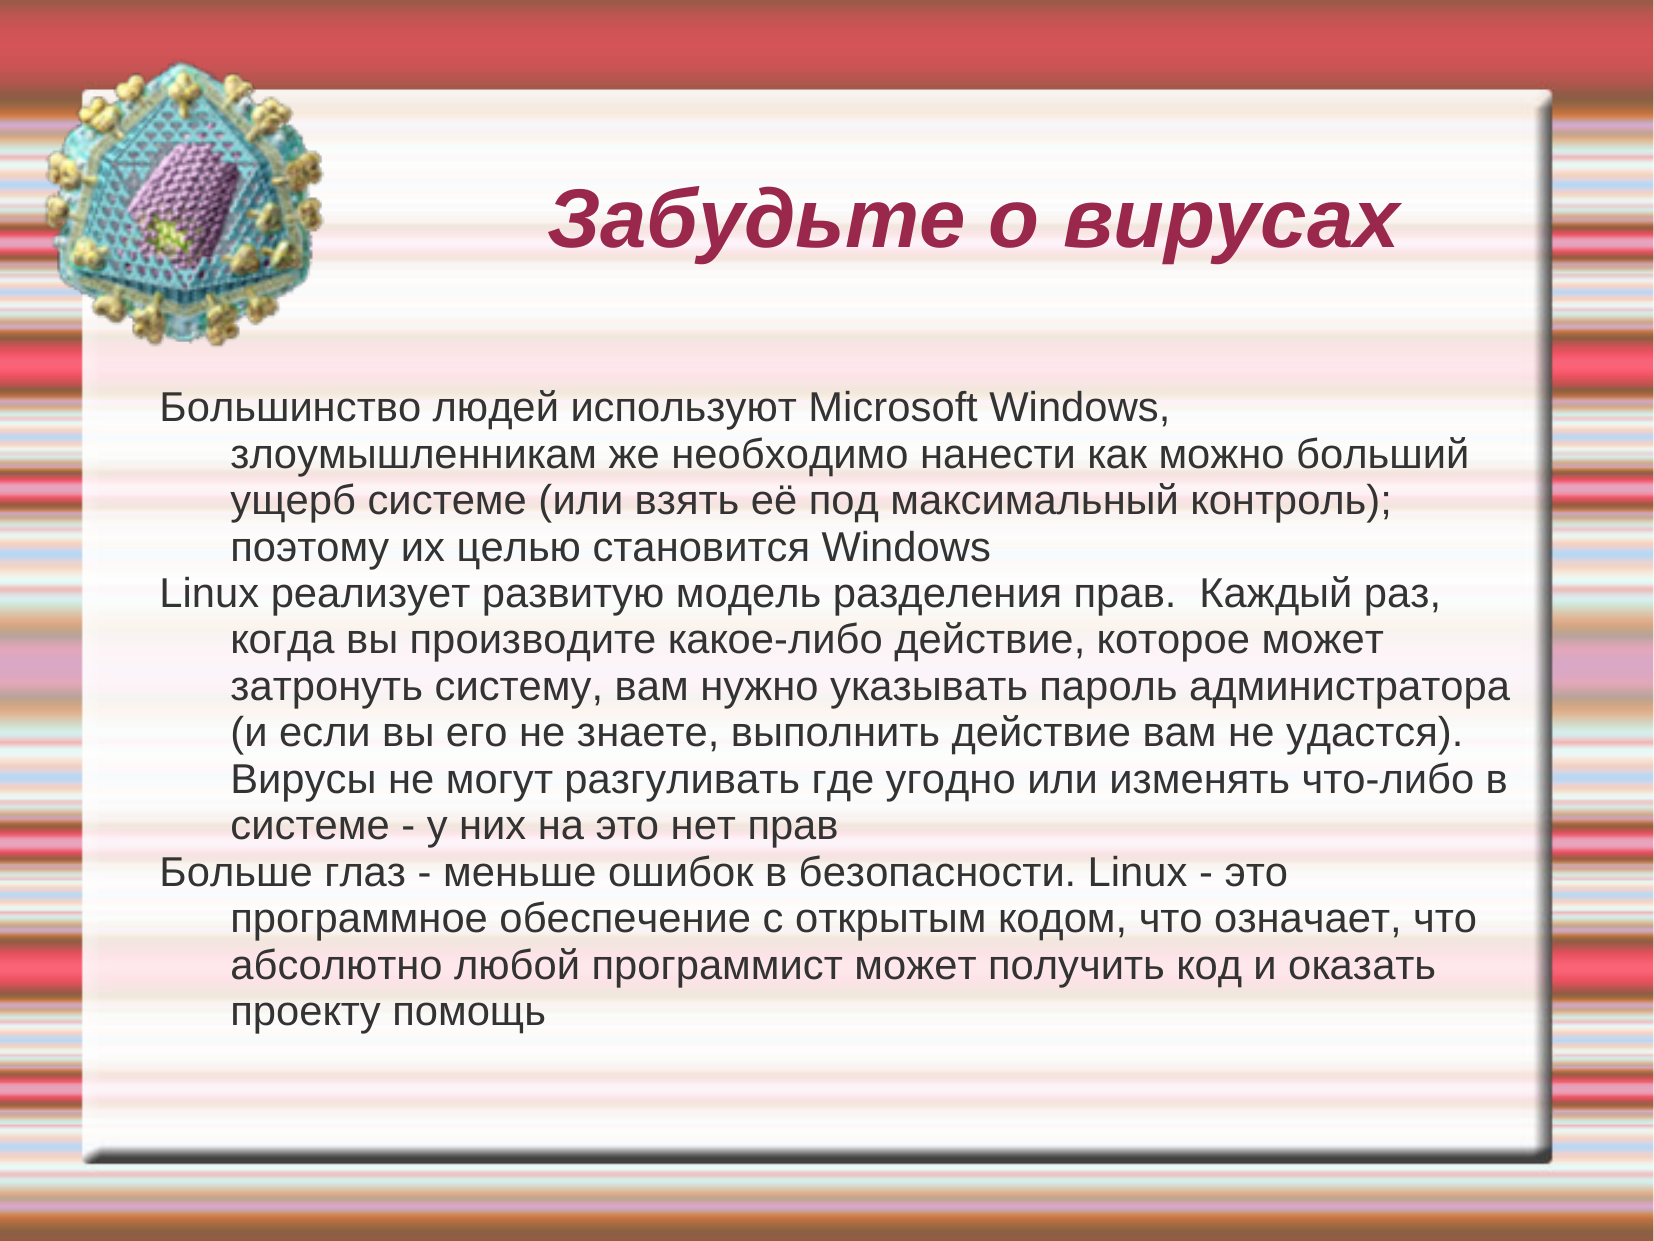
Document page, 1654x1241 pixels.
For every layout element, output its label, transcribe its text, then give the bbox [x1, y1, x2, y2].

picture [0, 0, 1654, 1241]
title Забудьте о вирусах [413, 114, 1534, 322]
list Большинство людей используют Microsoft Windows, злоумышленникам же необходимо нанести как можно больший ущерб системе (или взять её под максимальный контроль); поэтому их целью становится Windows Linux реализует развитую модель разделения прав. Каждый раз, когда вы производите какое-либо действие, которое может затронуть систему, вам нужно указывать пароль администратора (и если вы его не знаете, выполнить действие вам не удастся). Вирусы не могут разгуливать где угодно или изменять что-либо в системе - у них на это нет прав Больше глаз - меньше ошибок в безопасности. Linux - это программное обеспечение с открытым кодом, что означает, что абсолютно любой программист может получить код и оказать проекту помощь [147, 383, 1517, 1113]
